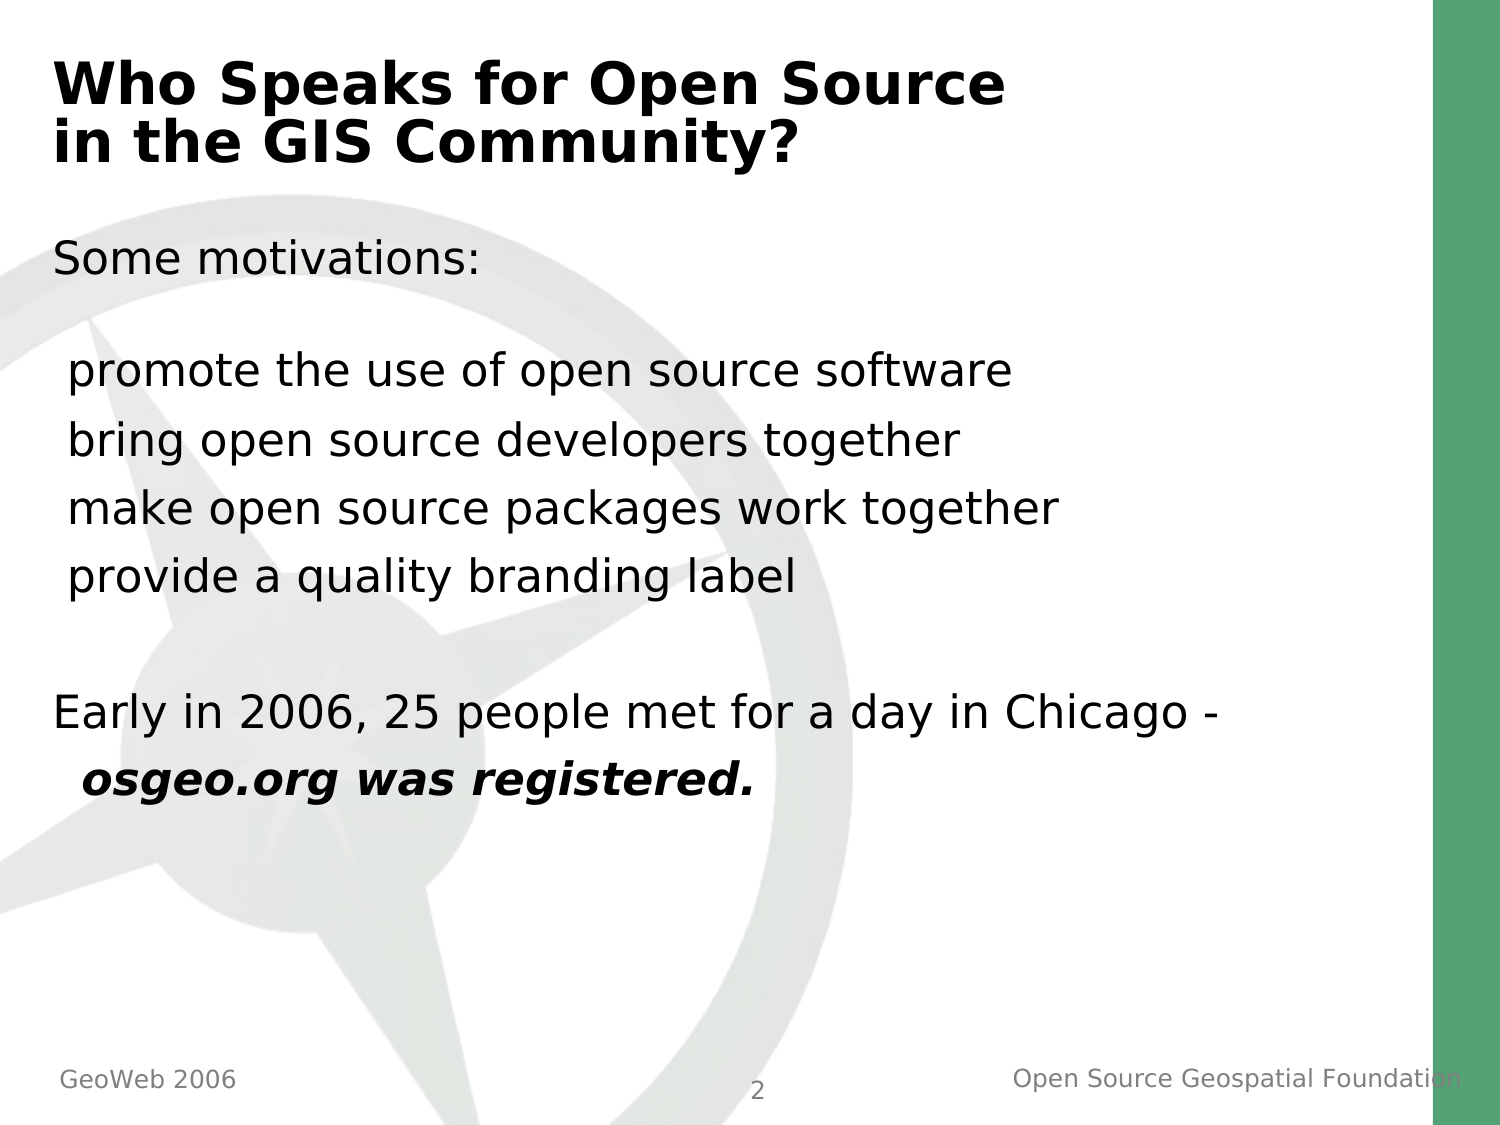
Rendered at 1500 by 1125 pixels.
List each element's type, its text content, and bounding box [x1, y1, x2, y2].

title Who Speaks for Open Source in the GIS Community? [52, 22, 1313, 210]
picture [0, 174, 925, 1125]
list Some motivations: promote the use of open source software bring open source developers together make open source packages work together provide a quality branding label Early in 2006, 25 people met for a day in Chicago - osgeo.org was registered. [52, 232, 1313, 1051]
